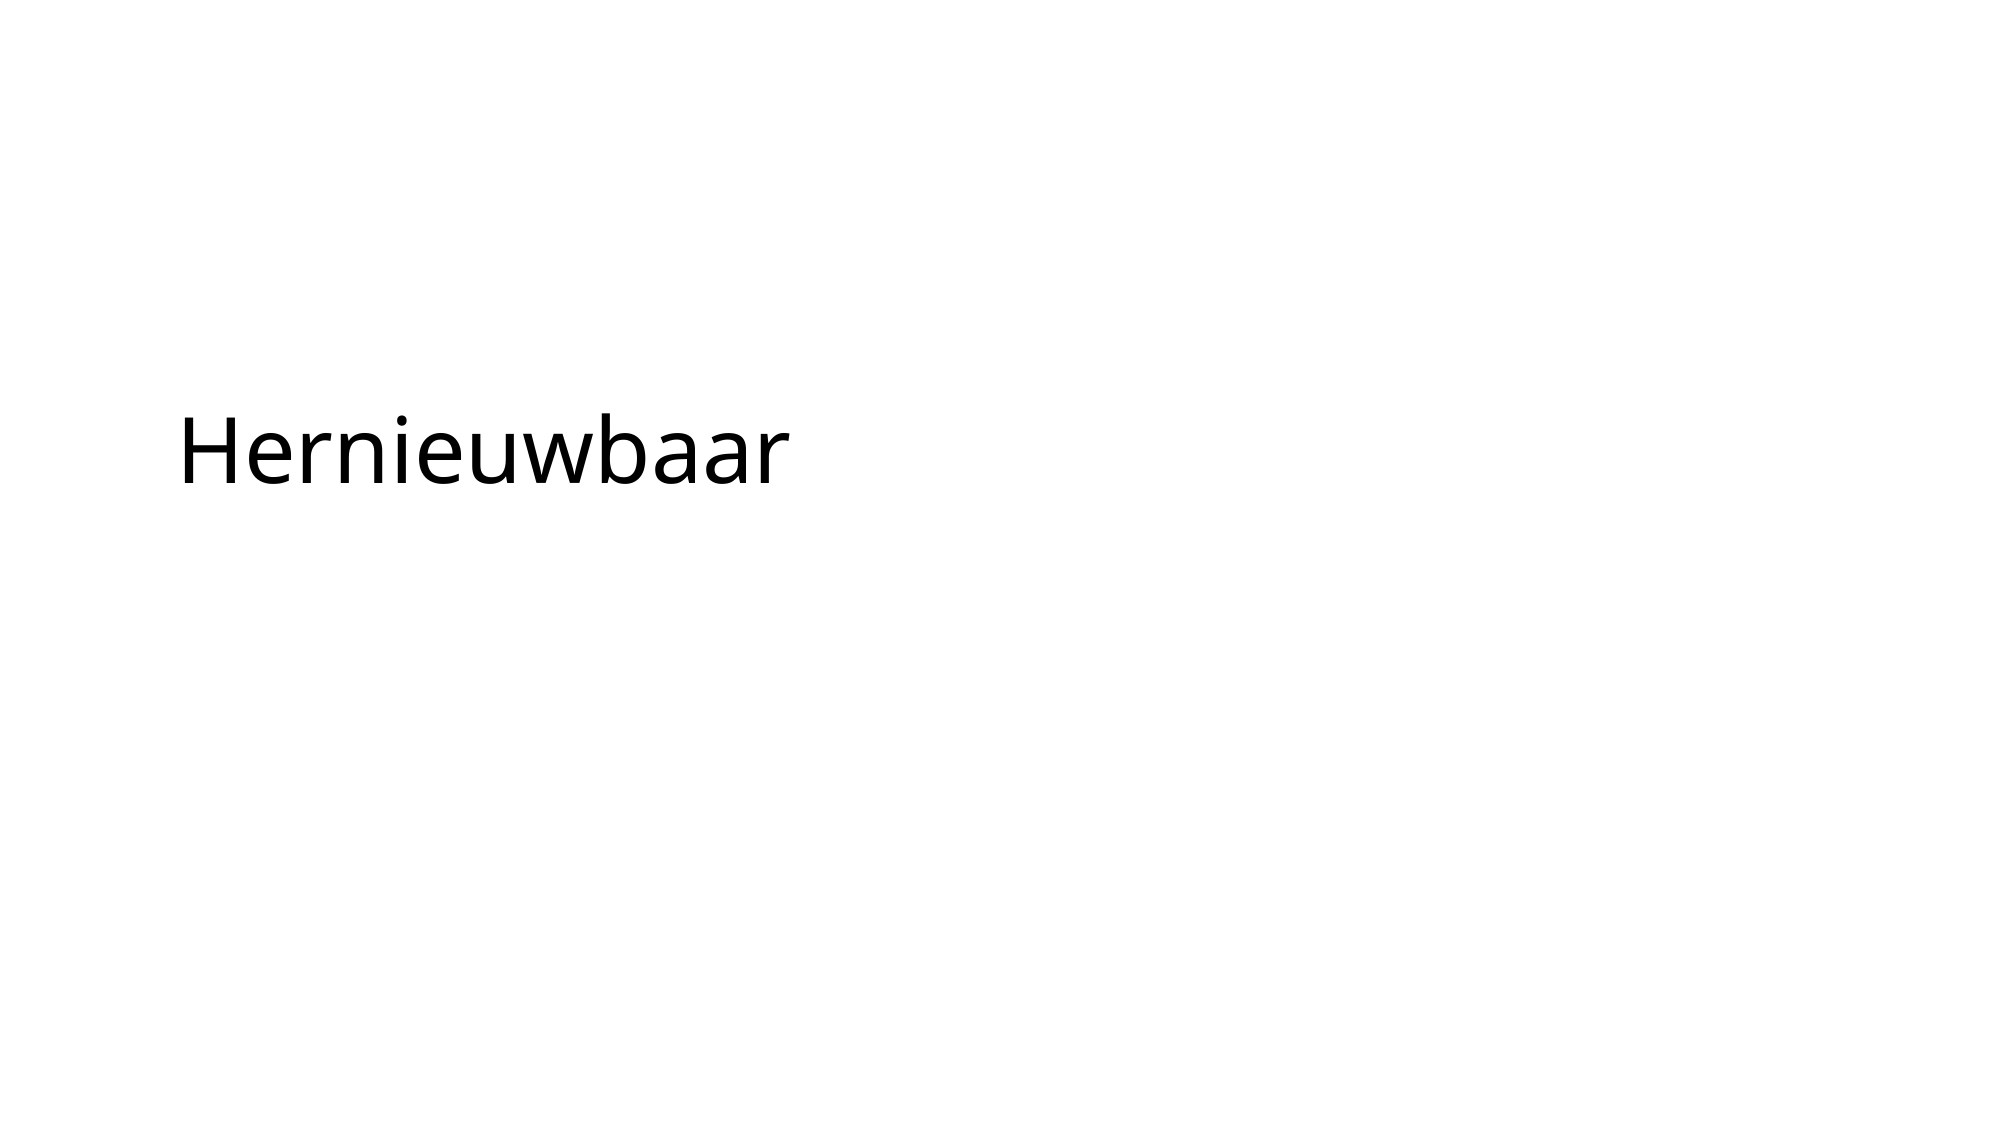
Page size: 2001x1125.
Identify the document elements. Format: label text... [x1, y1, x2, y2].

title Hernieuwbaar [137, 345, 1863, 563]
